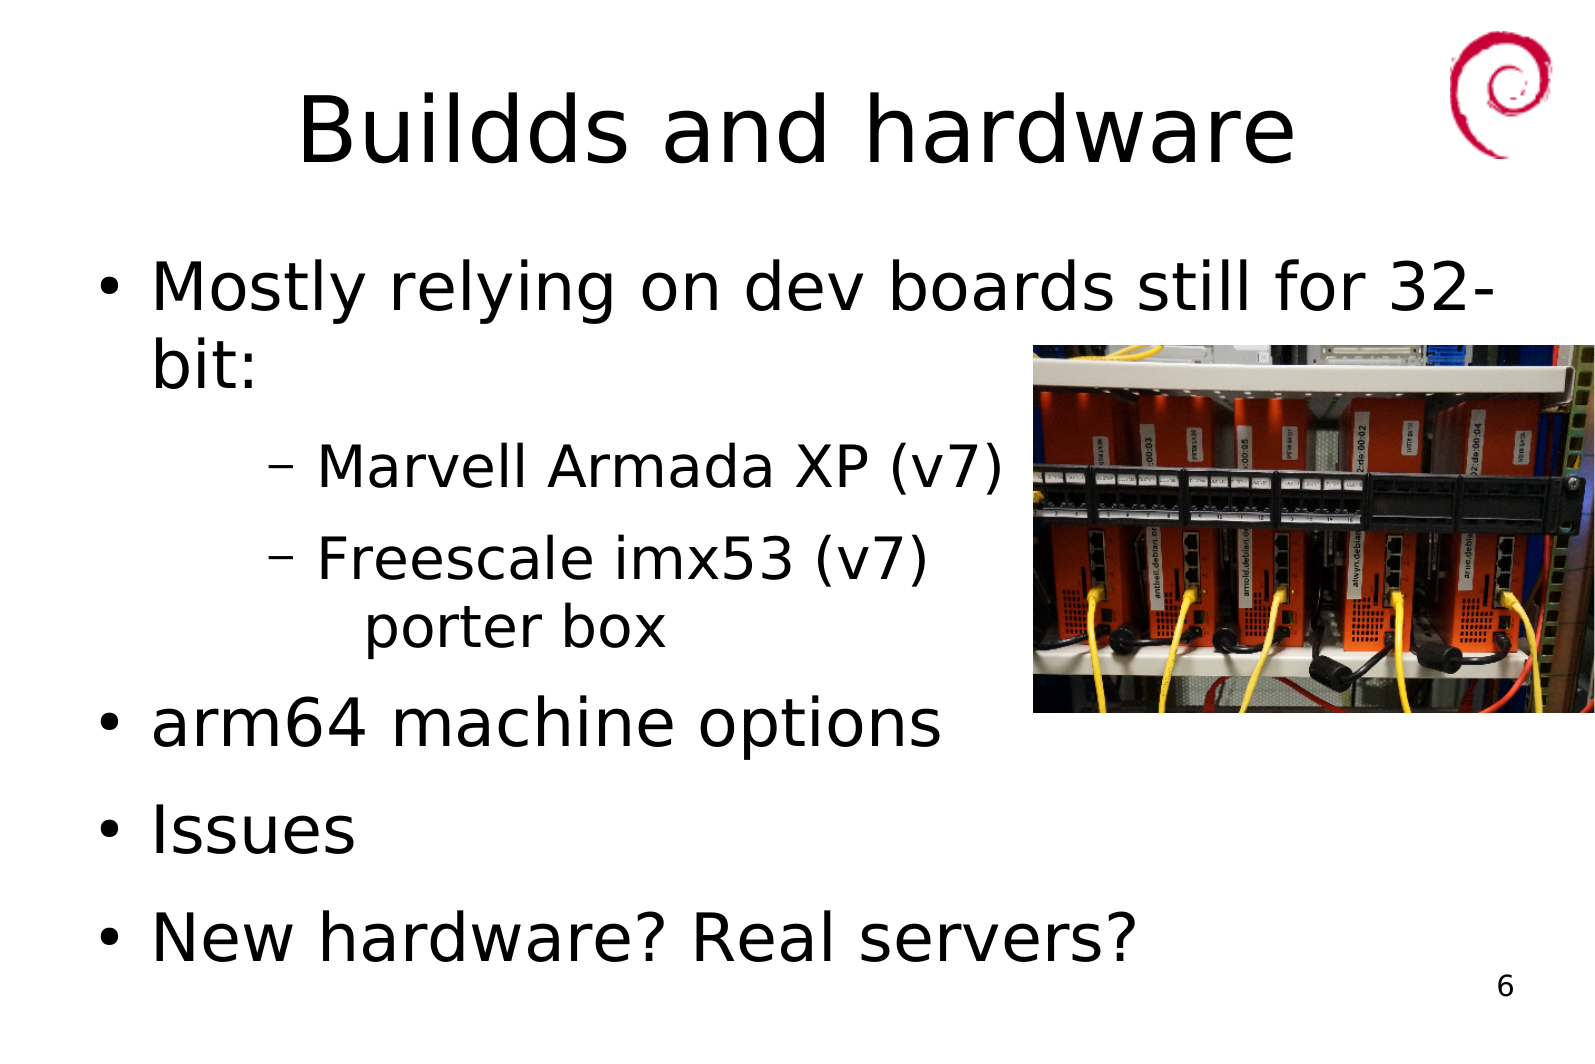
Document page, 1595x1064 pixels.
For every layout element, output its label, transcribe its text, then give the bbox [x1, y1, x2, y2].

picture [1033, 345, 1595, 713]
title Buildds and hardware [79, 49, 1515, 213]
picture [1450, 31, 1555, 159]
list Mostly relying on dev boards still for 32-bit: Marvell Armada XP (v7) Freescale imx53 (v7) porter box arm64 machine options Issues New hardware? Real servers? [79, 248, 1515, 977]
